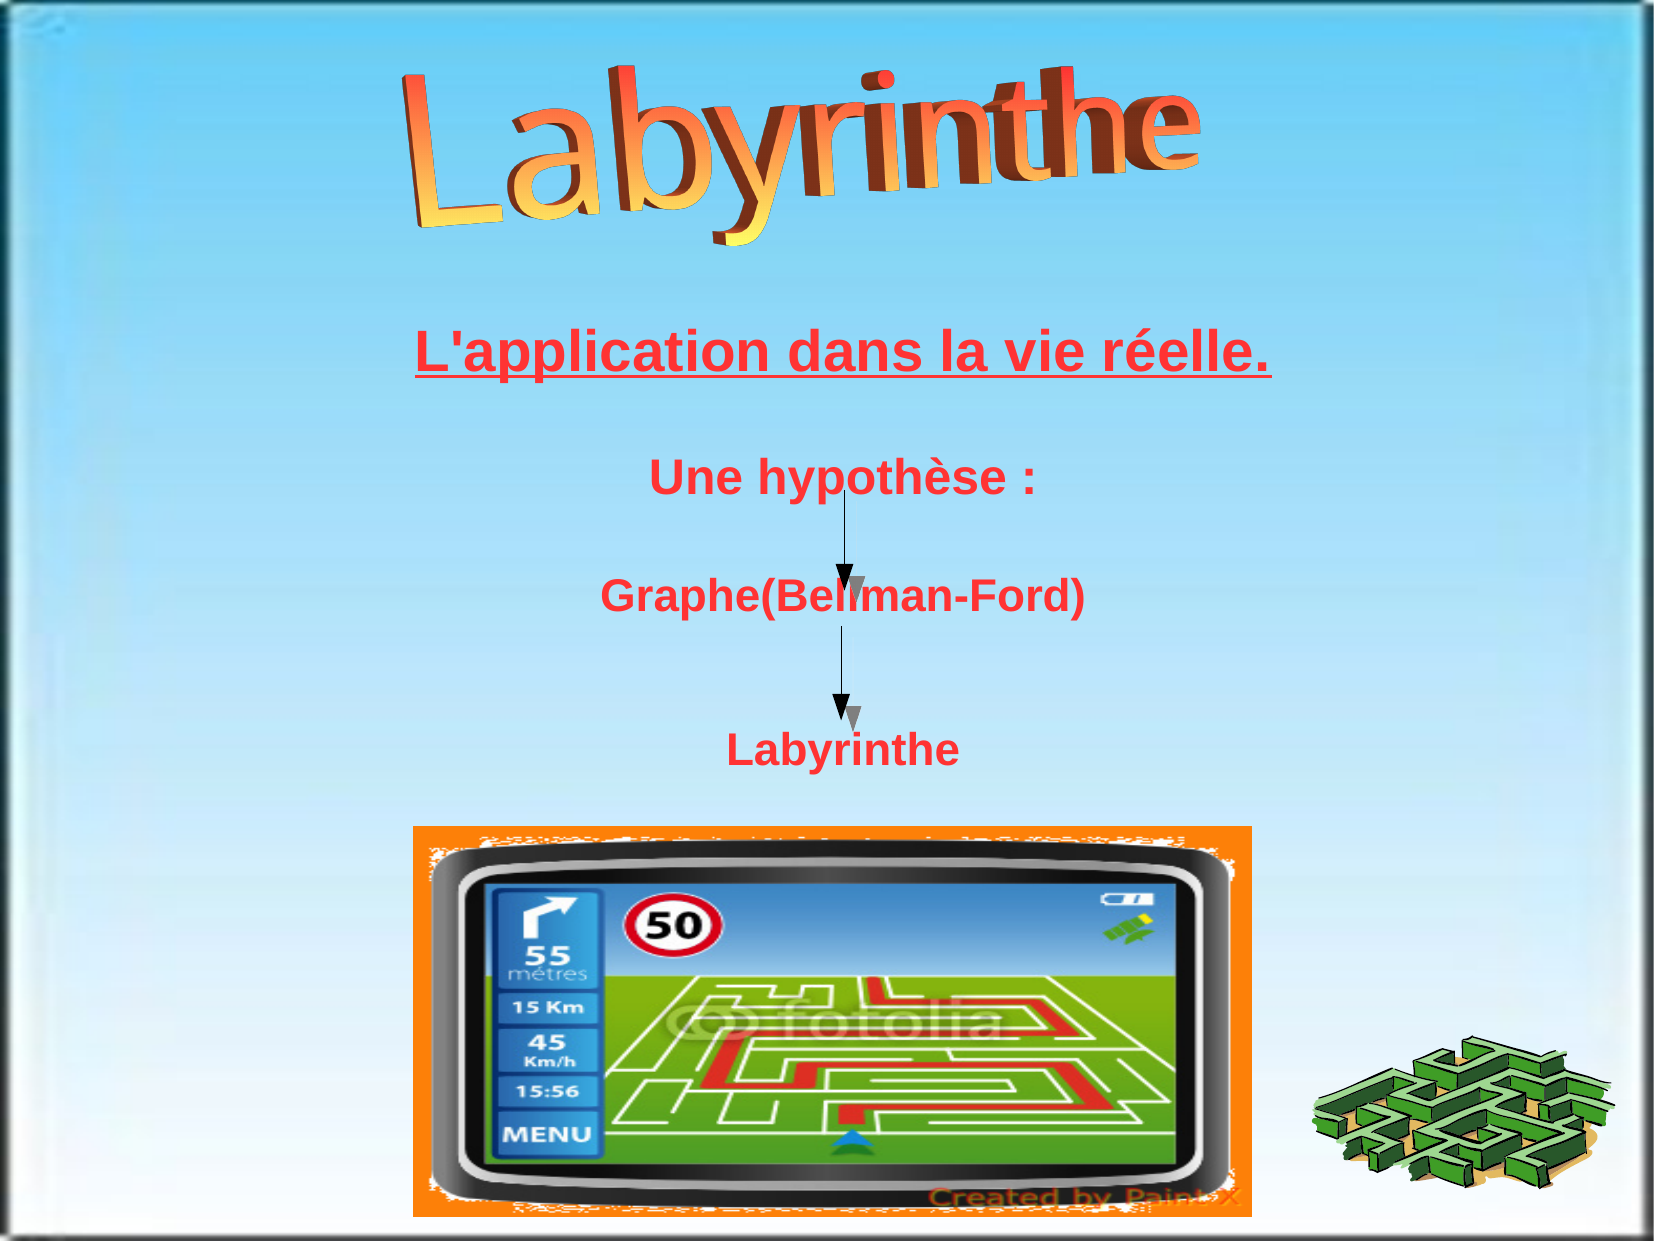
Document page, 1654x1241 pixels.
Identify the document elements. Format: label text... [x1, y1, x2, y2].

list L'application dans la vie réelle. Une hypothèse : Graphe(Bellman-Ford) Labyrinthe GPS [106, 318, 1498, 1217]
picture [0, 0, 1654, 1241]
